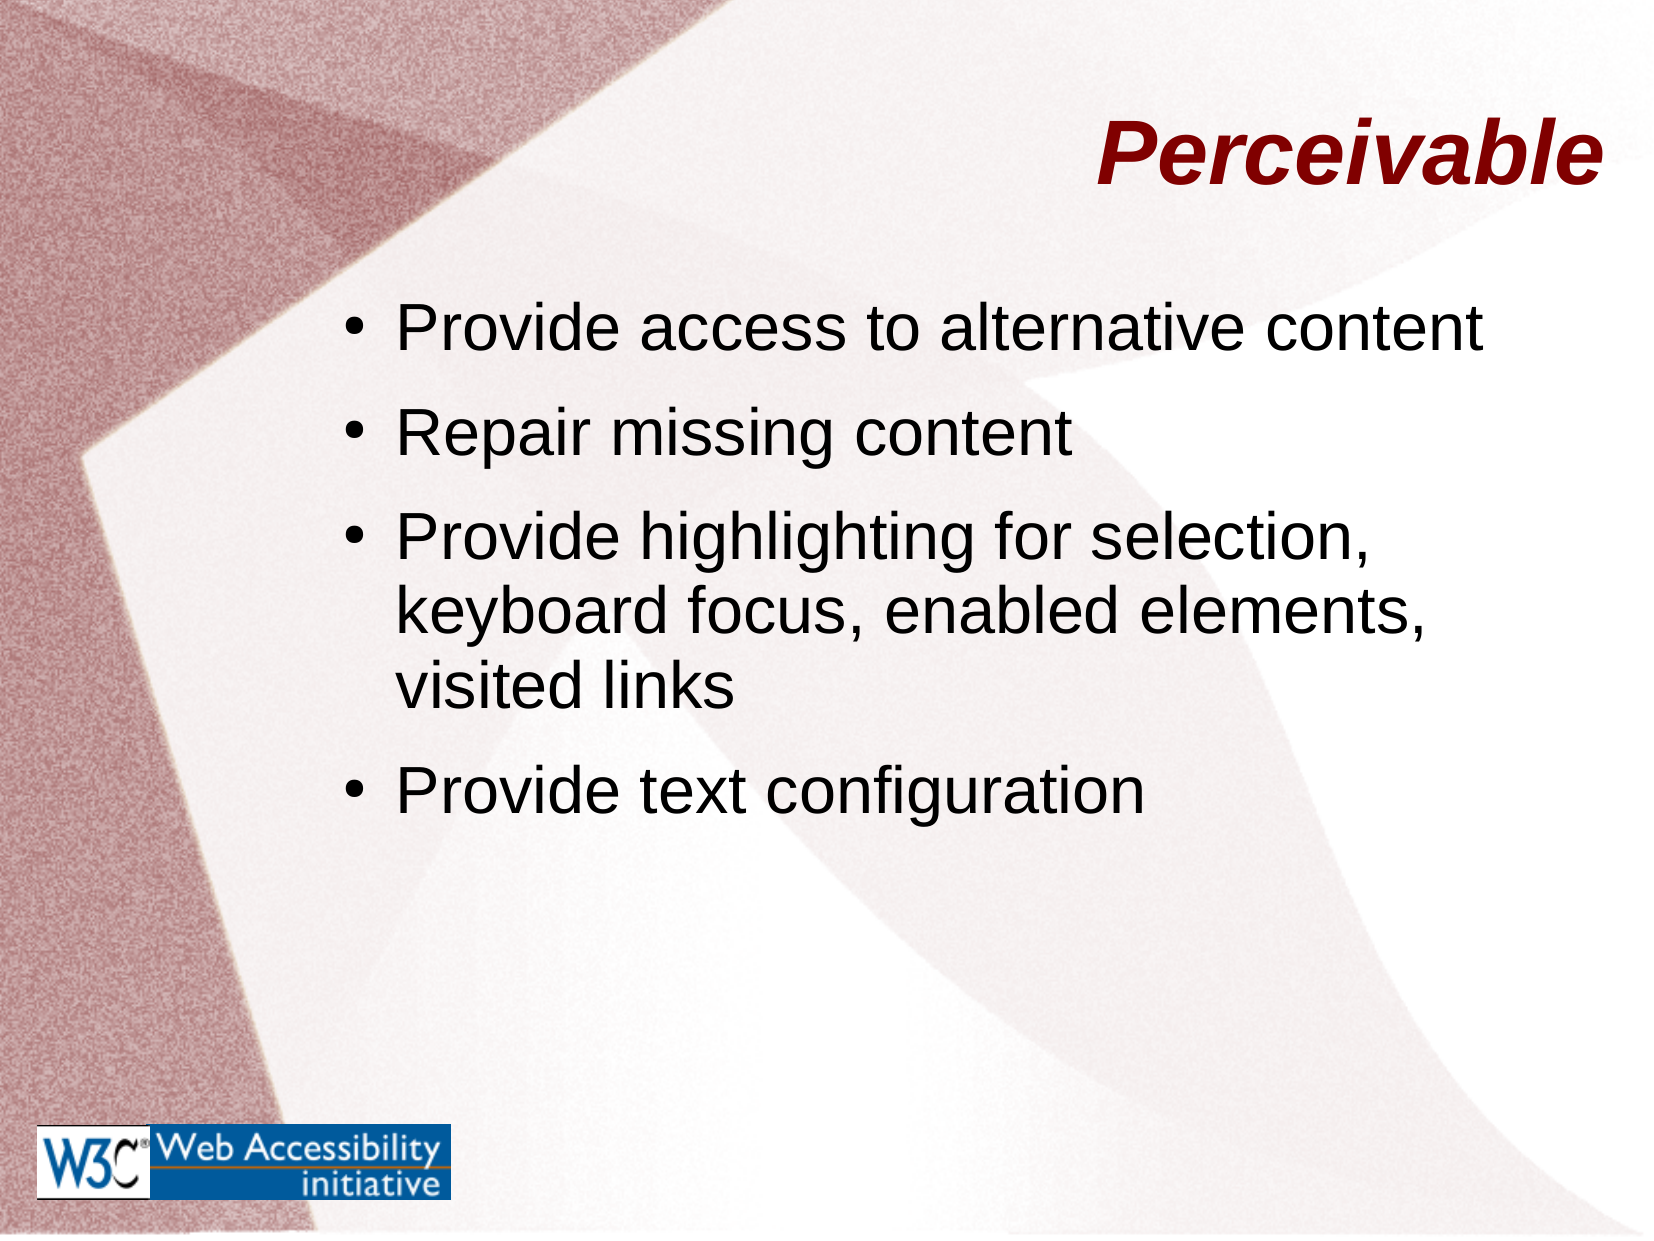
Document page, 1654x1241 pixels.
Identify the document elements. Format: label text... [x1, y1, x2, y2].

picture [0, 0, 1654, 1241]
list Provide access to alternative content Repair missing content Provide highlighting for selection, keyboard focus, enabled elements, visited links Provide text configuration [324, 290, 1601, 916]
title Perceivable [596, 49, 1607, 257]
